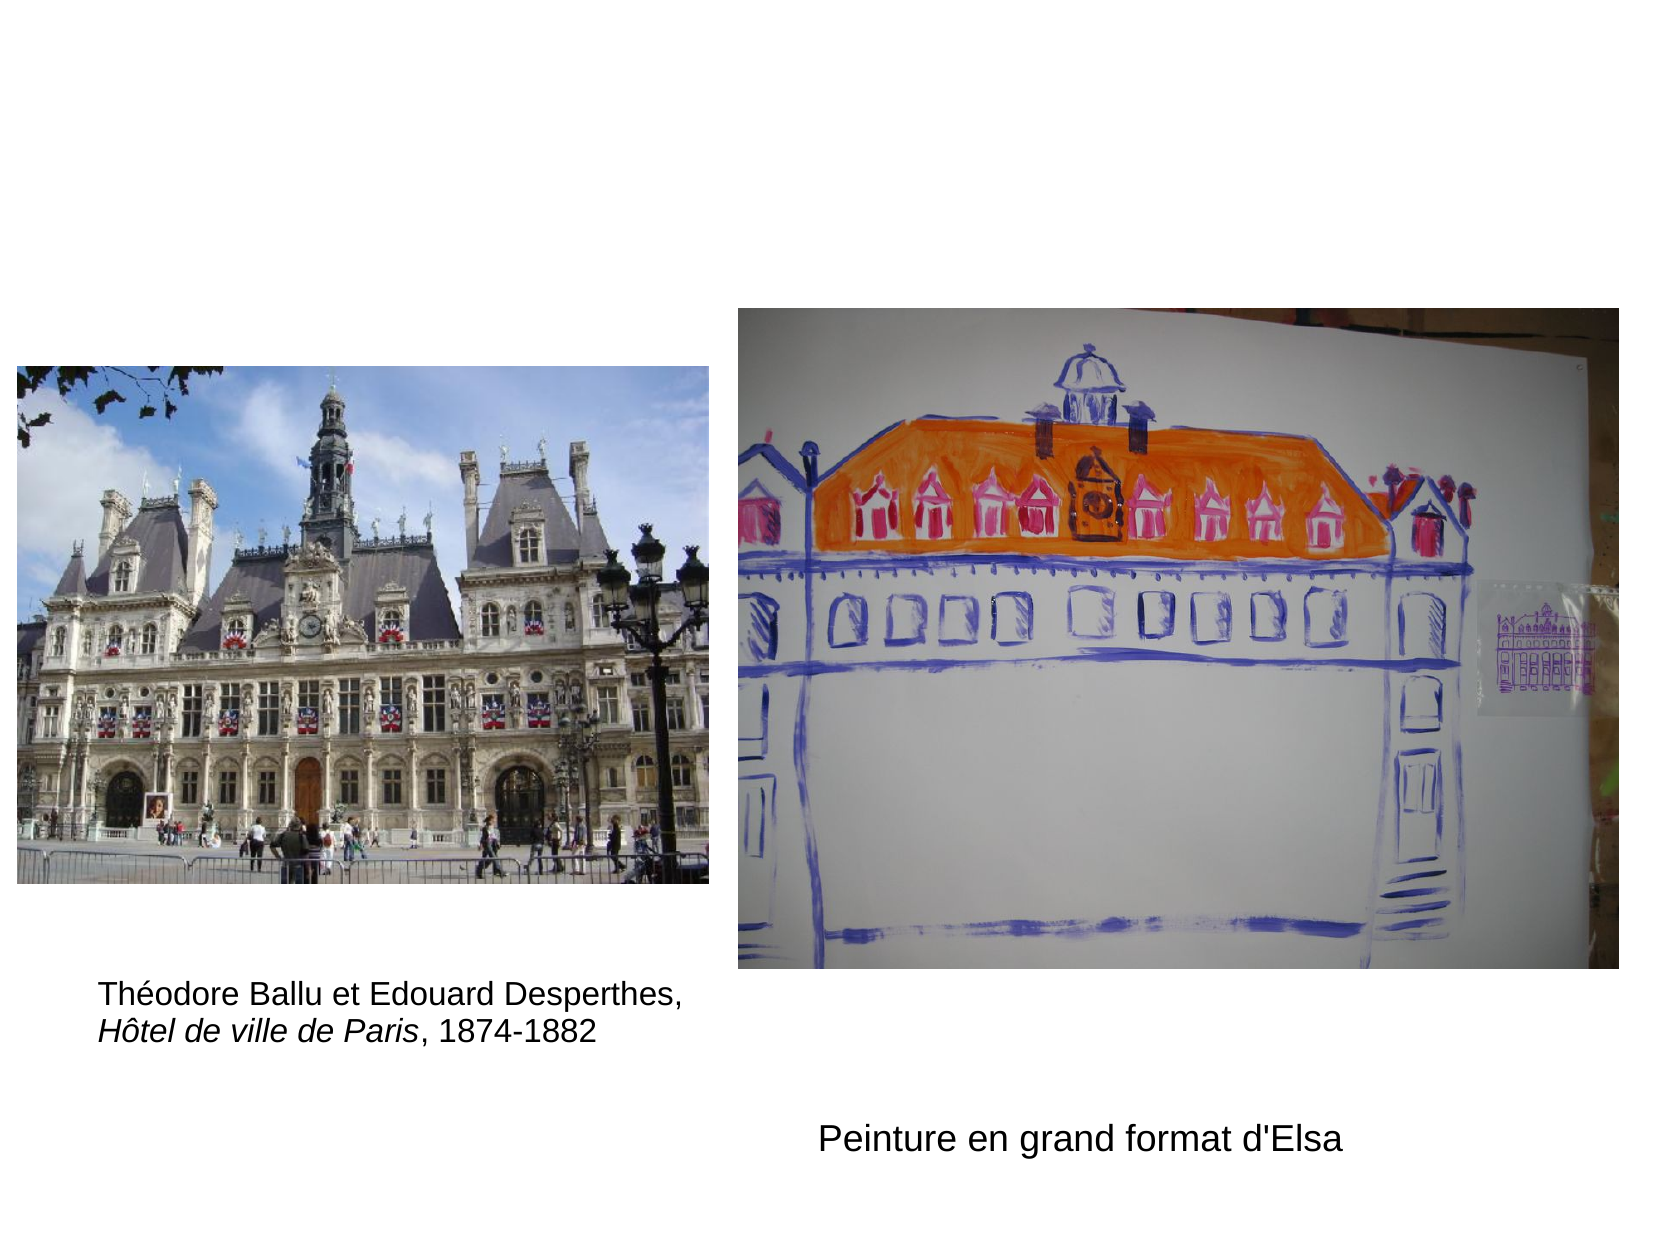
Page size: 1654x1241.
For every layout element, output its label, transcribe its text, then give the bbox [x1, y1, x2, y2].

picture [17, 366, 709, 884]
text_box Théodore Ballu et Edouard Desperthes, Hôtel de ville de Paris, 1874-1882 [82, 968, 709, 1058]
picture [738, 308, 1619, 969]
text_box Peinture en grand format d'Elsa [803, 1110, 1359, 1168]
